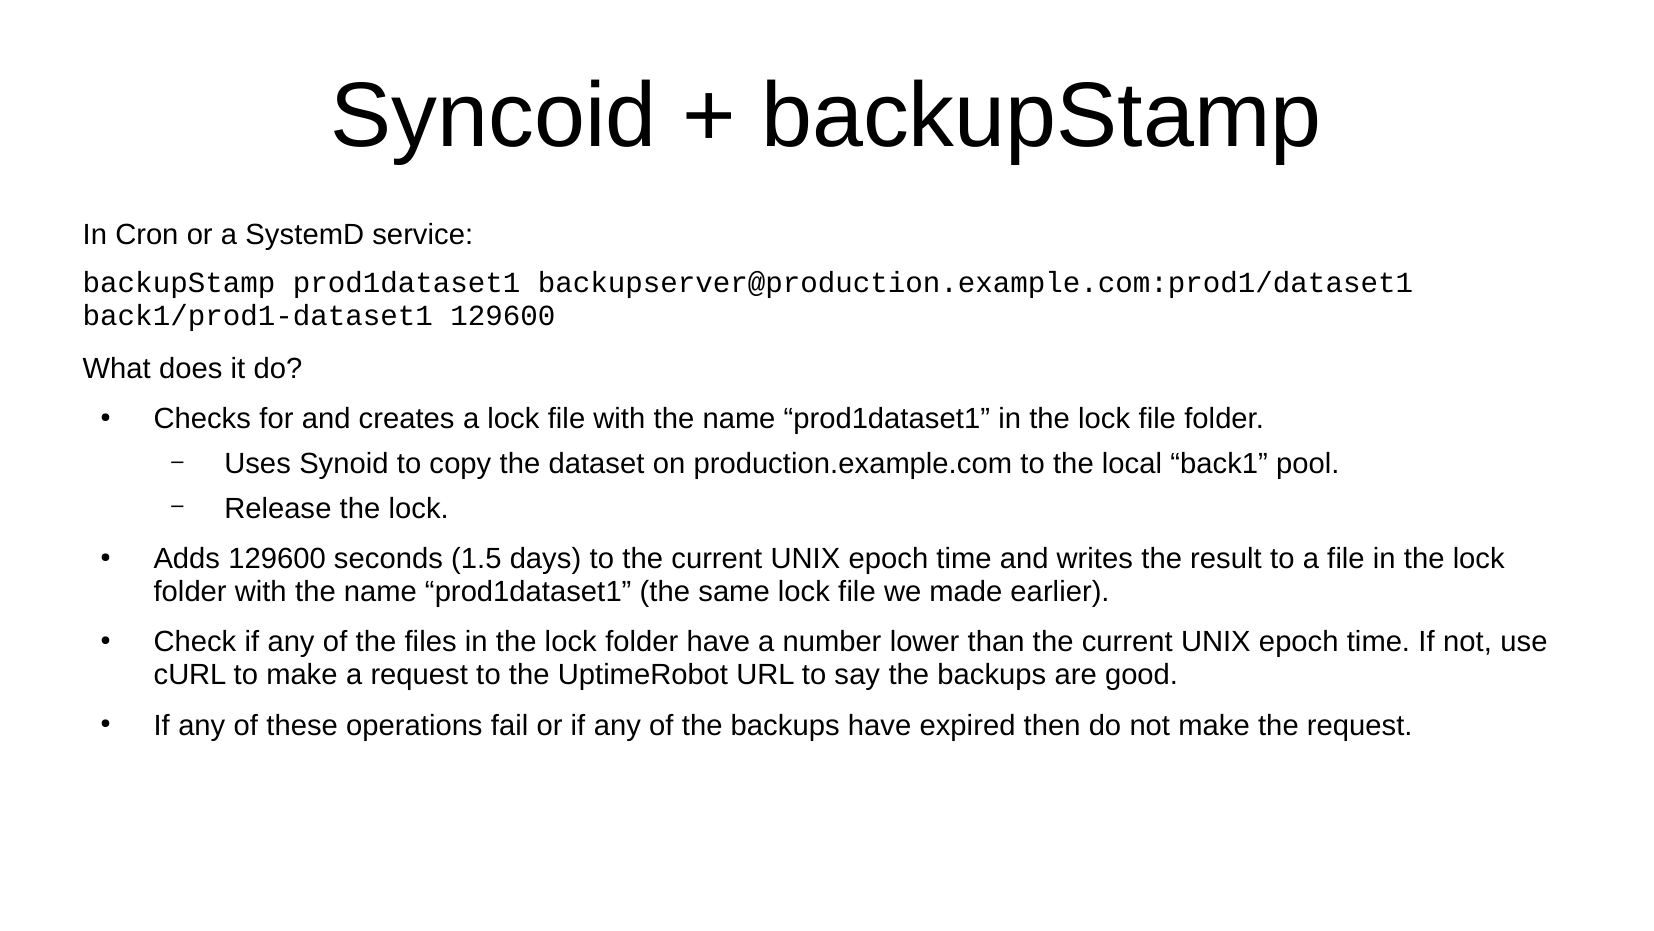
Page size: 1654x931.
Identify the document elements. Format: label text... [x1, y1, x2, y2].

title Syncoid + backupStamp [82, 37, 1571, 193]
list In Cron or a SystemD service: backupStamp prod1dataset1 backupserver@production.example.com:prod1/dataset1 back1/prod1-dataset1 129600 What does it do? Checks for and creates a lock file with the name “prod1dataset1” in the lock file folder. Uses Synoid to copy the dataset on production.example.com to the local “back1” pool. Release the lock. Adds 129600 seconds (1.5 days) to the current UNIX epoch time and writes the result to a file in the lock folder with the name “prod1dataset1” (the same lock file we made earlier). Check if any of the files in the lock folder have a number lower than the current UNIX epoch time. If not, use cURL to make a request to the UptimeRobot URL to say the backups are good. If any of these operations fail or if any of the backups have expired then do not make the request. [82, 217, 1571, 758]
